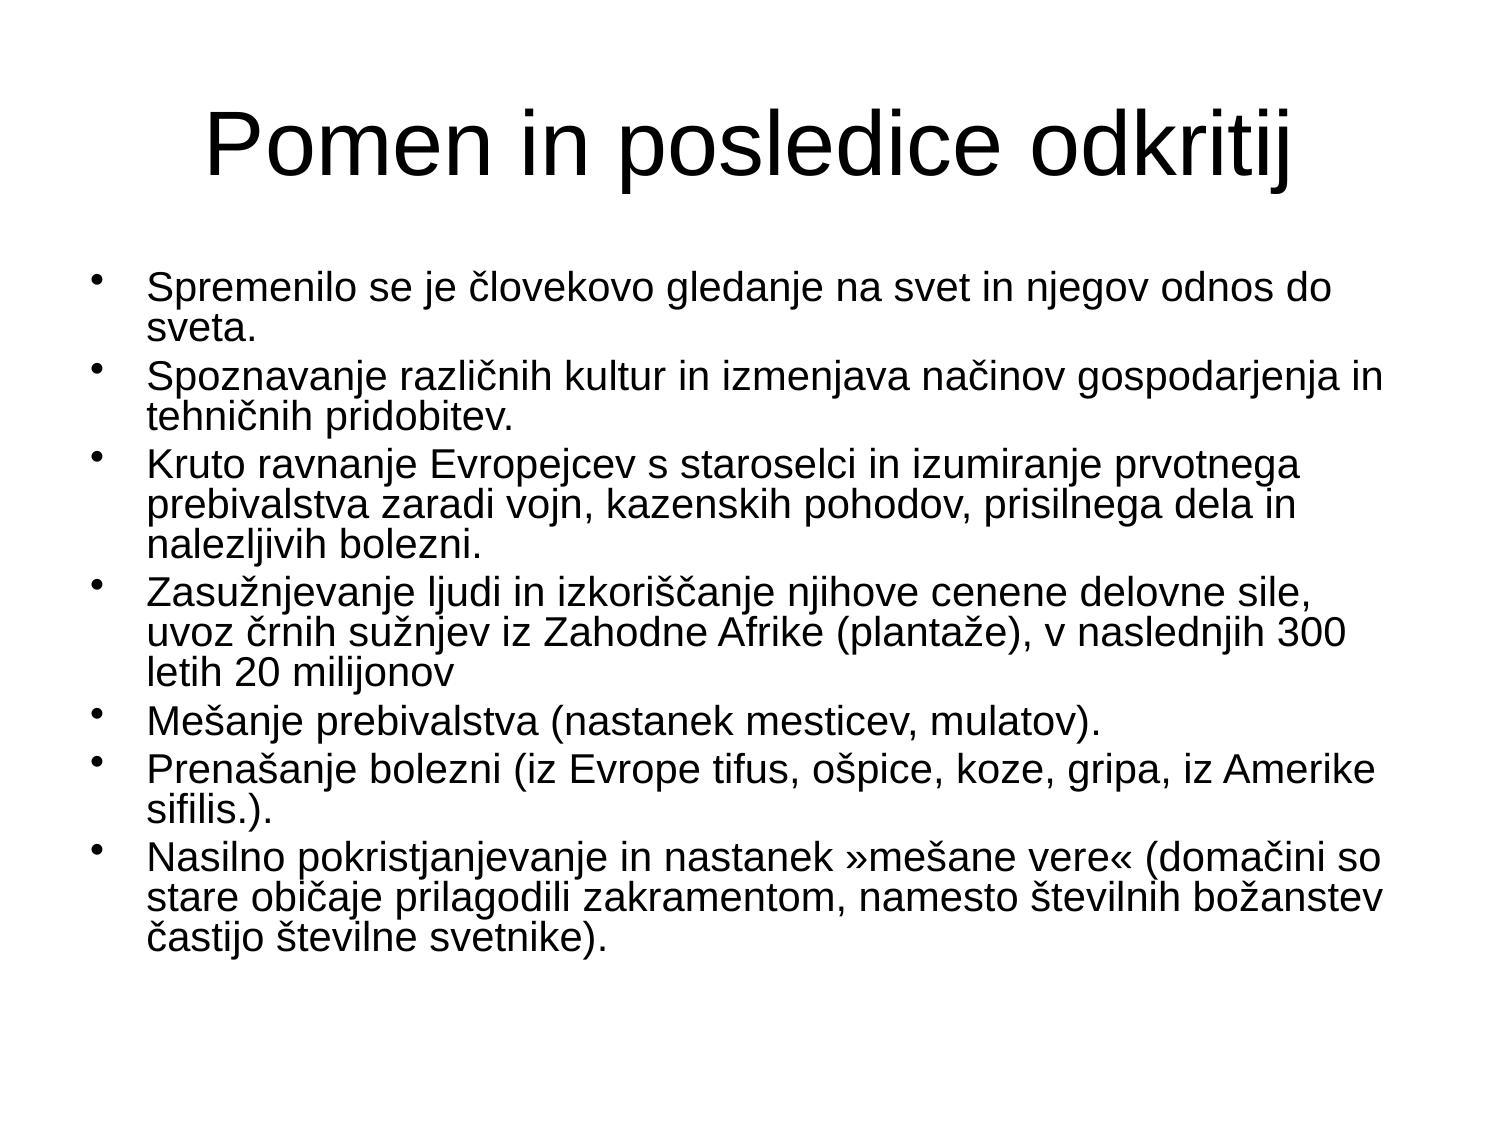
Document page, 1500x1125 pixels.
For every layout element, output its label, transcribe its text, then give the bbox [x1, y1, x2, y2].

list Spremenilo se je človekovo gledanje na svet in njegov odnos do sveta. Spoznavanje različnih kultur in izmenjava načinov gospodarjenja in tehničnih pridobitev. Kruto ravnanje Evropejcev s staroselci in izumiranje prvotnega prebivalstva zaradi vojn, kazenskih pohodov, prisilnega dela in nalezljivih bolezni. Zasužnjevanje ljudi in izkoriščanje njihove cenene delovne sile, uvoz črnih sužnjev iz Zahodne Afrike (plantaže), v naslednjih 300 letih 20 milijonov Mešanje prebivalstva (nastanek mesticev, mulatov). Prenašanje bolezni (iz Evrope tifus, ošpice, koze, gripa, iz Amerike sifilis.). Nasilno pokristjanjevanje in nastanek »mešane vere« (domačini so stare običaje prilagodili zakramentom, namesto številnih božanstev častijo številne svetnike). [75, 262, 1425, 1005]
title Pomen in posledice odkritij [75, 45, 1425, 233]
